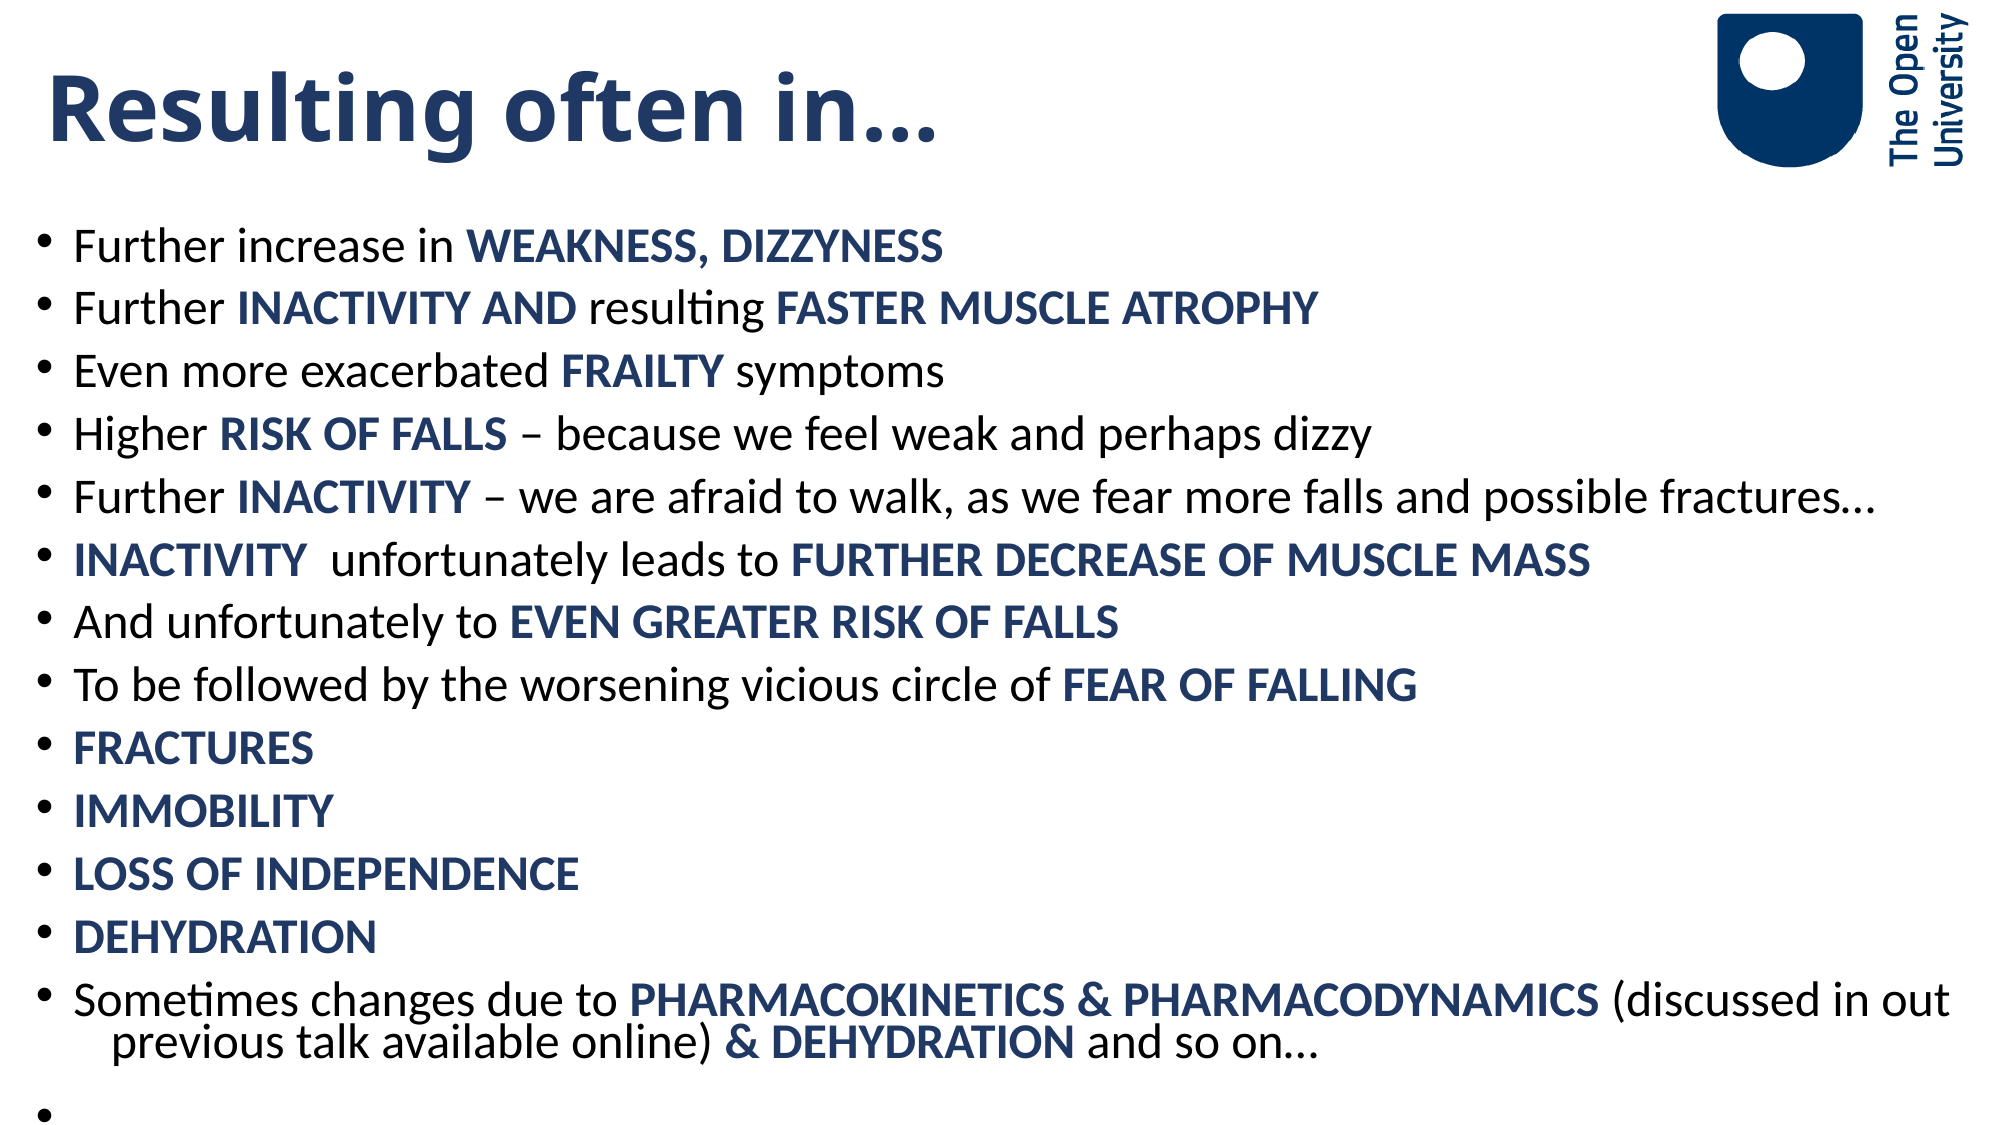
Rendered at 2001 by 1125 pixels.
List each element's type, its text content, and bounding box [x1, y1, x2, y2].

picture [1716, 10, 1971, 170]
title Resulting often in… [30, 3, 1756, 220]
list Further increase in WEAKNESS, DIZZYNESS Further INACTIVITY AND resulting FASTER MUSCLE ATROPHY Even more exacerbated FRAILTY symptoms Higher RISK OF FALLS – because we feel weak and perhaps dizzy Further INACTIVITY – we are afraid to walk, as we fear more falls and possible fractures… INACTIVITY unfortunately leads to FURTHER DECREASE OF MUSCLE MASS And unfortunately to EVEN GREATER RISK OF FALLS To be followed by the worsening vicious circle of FEAR OF FALLING FRACTURES IMMOBILITY LOSS OF INDEPENDENCE DEHYDRATION Sometimes changes due to PHARMACOKINETICS & PHARMACODYNAMICS (discussed in out previous talk available online) & DEHYDRATION and so on… [20, 220, 1971, 1122]
